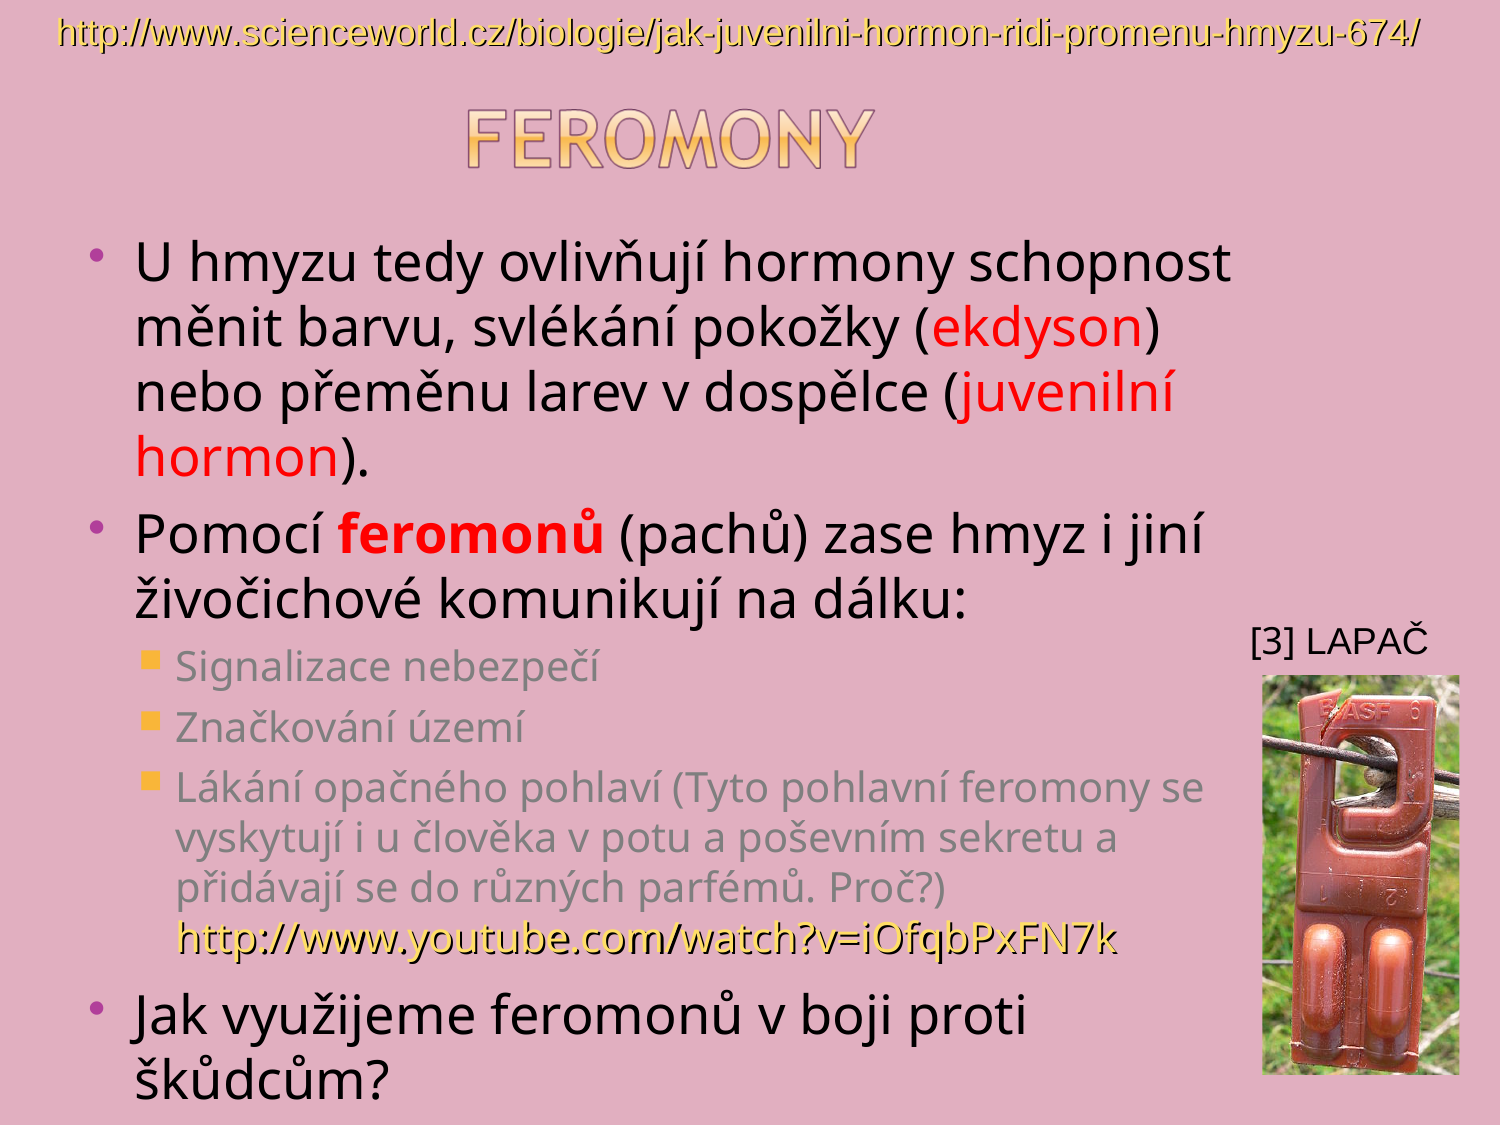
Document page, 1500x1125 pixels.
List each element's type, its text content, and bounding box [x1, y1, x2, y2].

text_box [3] LAPAČ [1234, 609, 1444, 671]
text_box http://www.scienceworld.cz/biologie/jak-juvenilni-hormon-ridi-promenu-hmyzu-674/ [41, 0, 1450, 61]
list U hmyzu tedy ovlivňují hormony schopnost měnit barvu, svlékání pokožky (ekdyson) nebo přeměnu larev v dospělce (juvenilní hormon). Pomocí feromonů (pachů) zase hmyz i jiní živočichové komunikují na dálku: Signalizace nebezpečí Značkování území Lákání opačného pohlaví (Tyto pohlavní feromony se vyskytují i u člověka v potu a poševním sekretu a přidávají se do různých parfémů. Proč?) http://www.youtube.com/watch?v=iOfqbPxFN7k Jak využijeme feromonů v boji proti škůdcům? [75, 220, 1263, 1125]
picture [1262, 675, 1460, 1075]
text_box [75, 61, 1264, 234]
